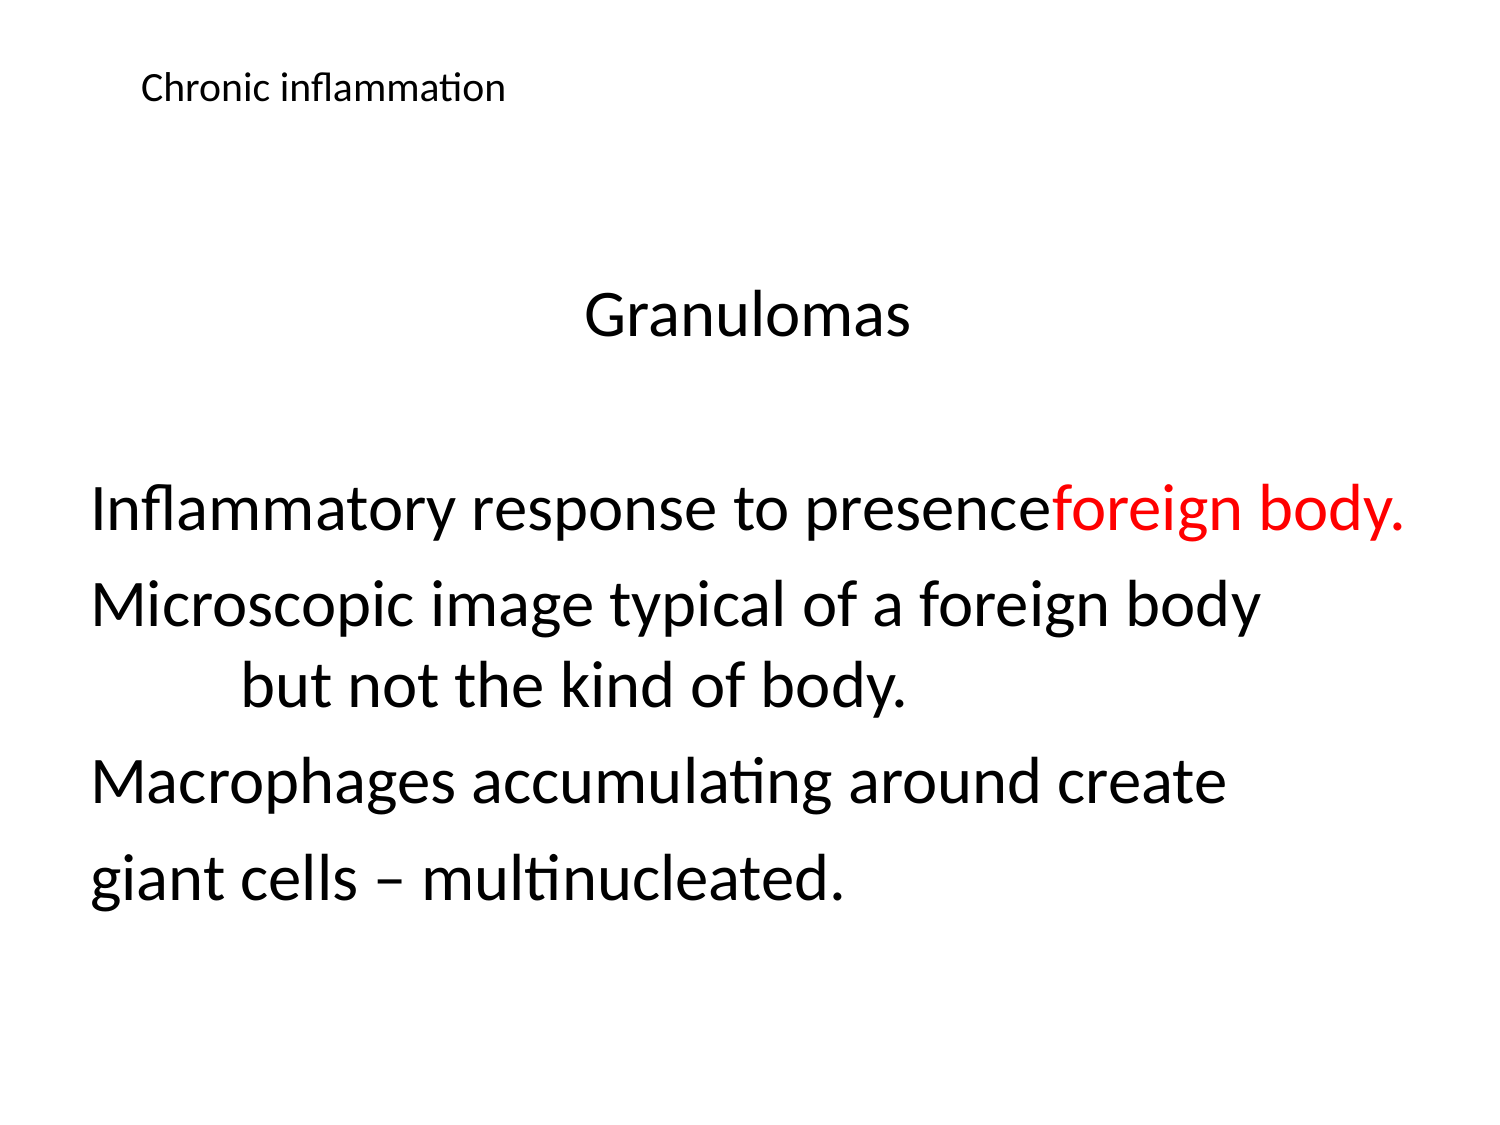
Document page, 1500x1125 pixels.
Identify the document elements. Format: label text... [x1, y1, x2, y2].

title Chronic inflammation [75, 45, 573, 126]
list Granulomas Inflammatory response to presenceforeign body. Microscopic image typical of a foreign body but not the kind of body. Macrophages accumulating around create giant cells – multinucleated. [75, 262, 1426, 1005]
